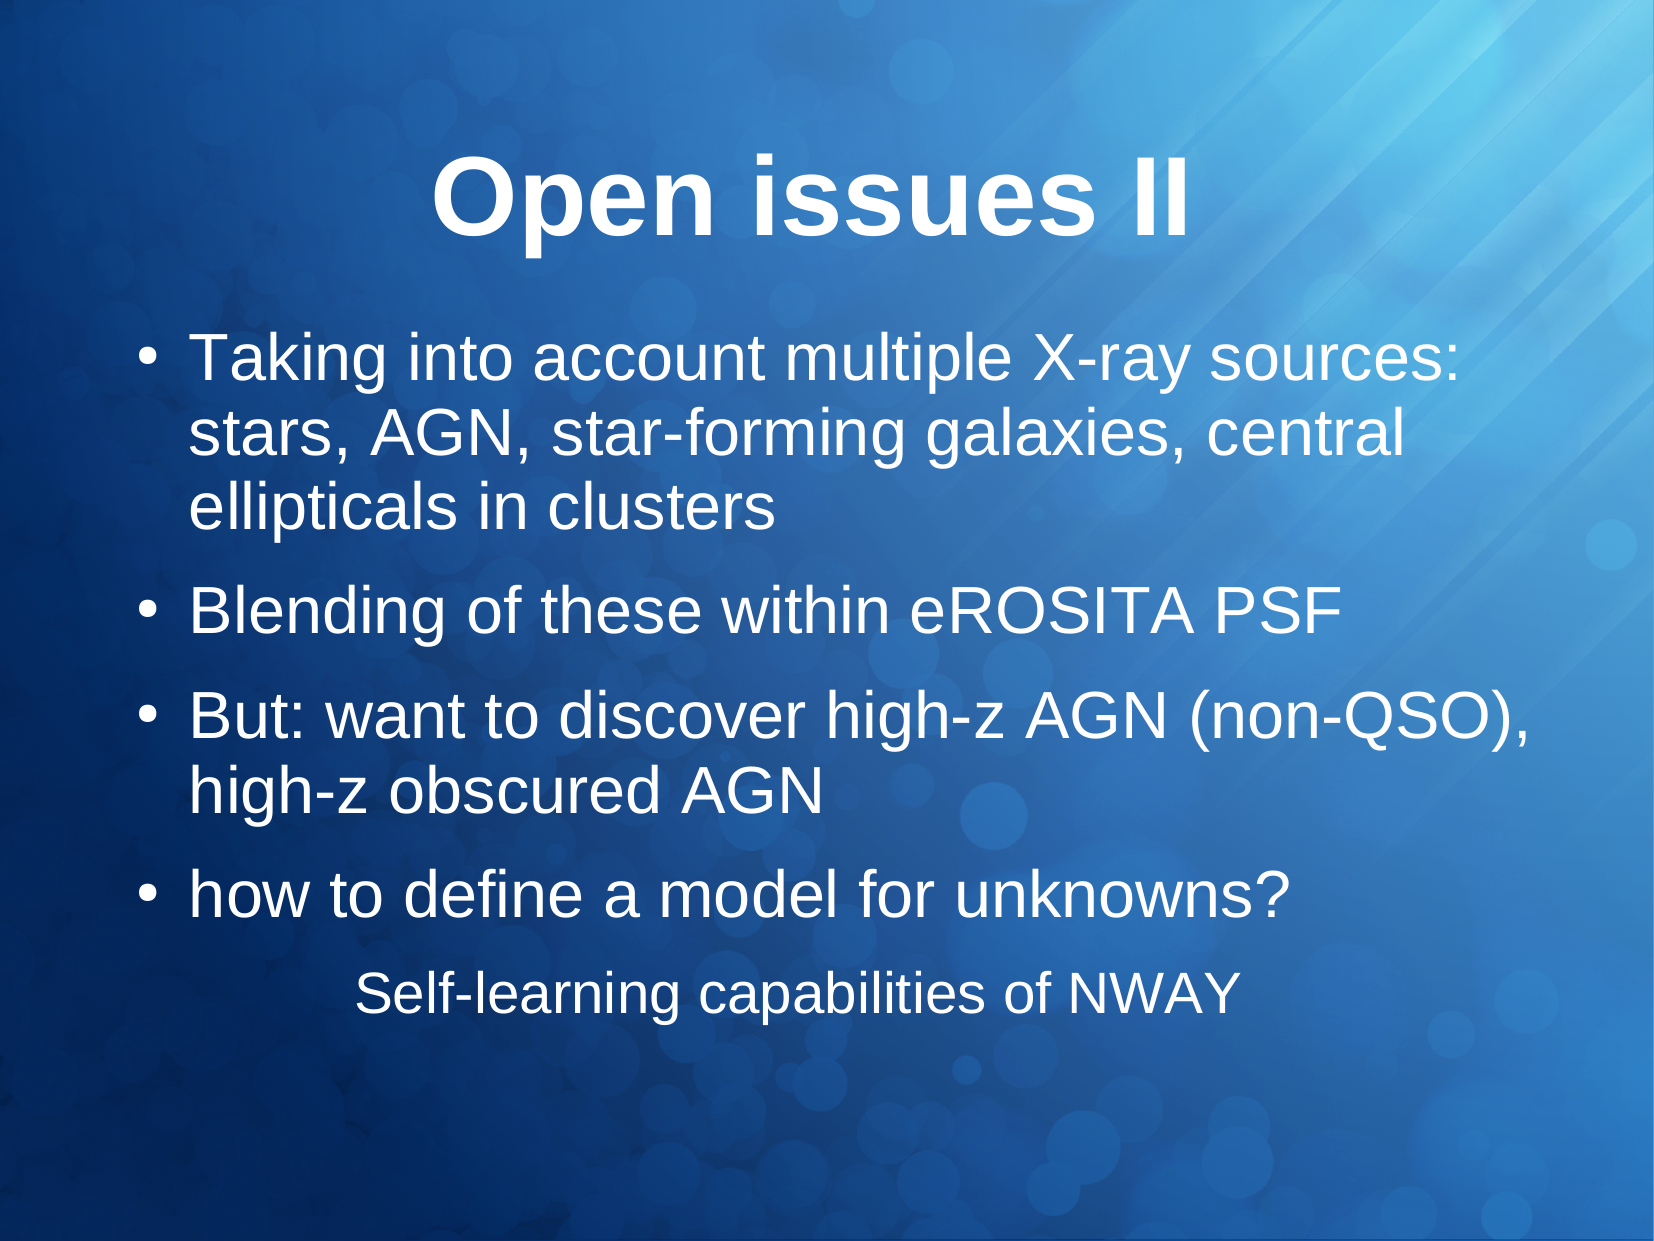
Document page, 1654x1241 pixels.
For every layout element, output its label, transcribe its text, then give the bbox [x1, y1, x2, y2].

title Open issues II [118, 112, 1506, 281]
list Taking into account multiple X-ray sources: stars, AGN, star-forming galaxies, central ellipticals in clusters Blending of these within eROSITA PSF But: want to discover high-z AGN (non-QSO), high-z obscured AGN how to define a model for unknowns? Self-learning capabilities of NWAY [118, 319, 1571, 1040]
picture [0, 0, 1654, 1241]
